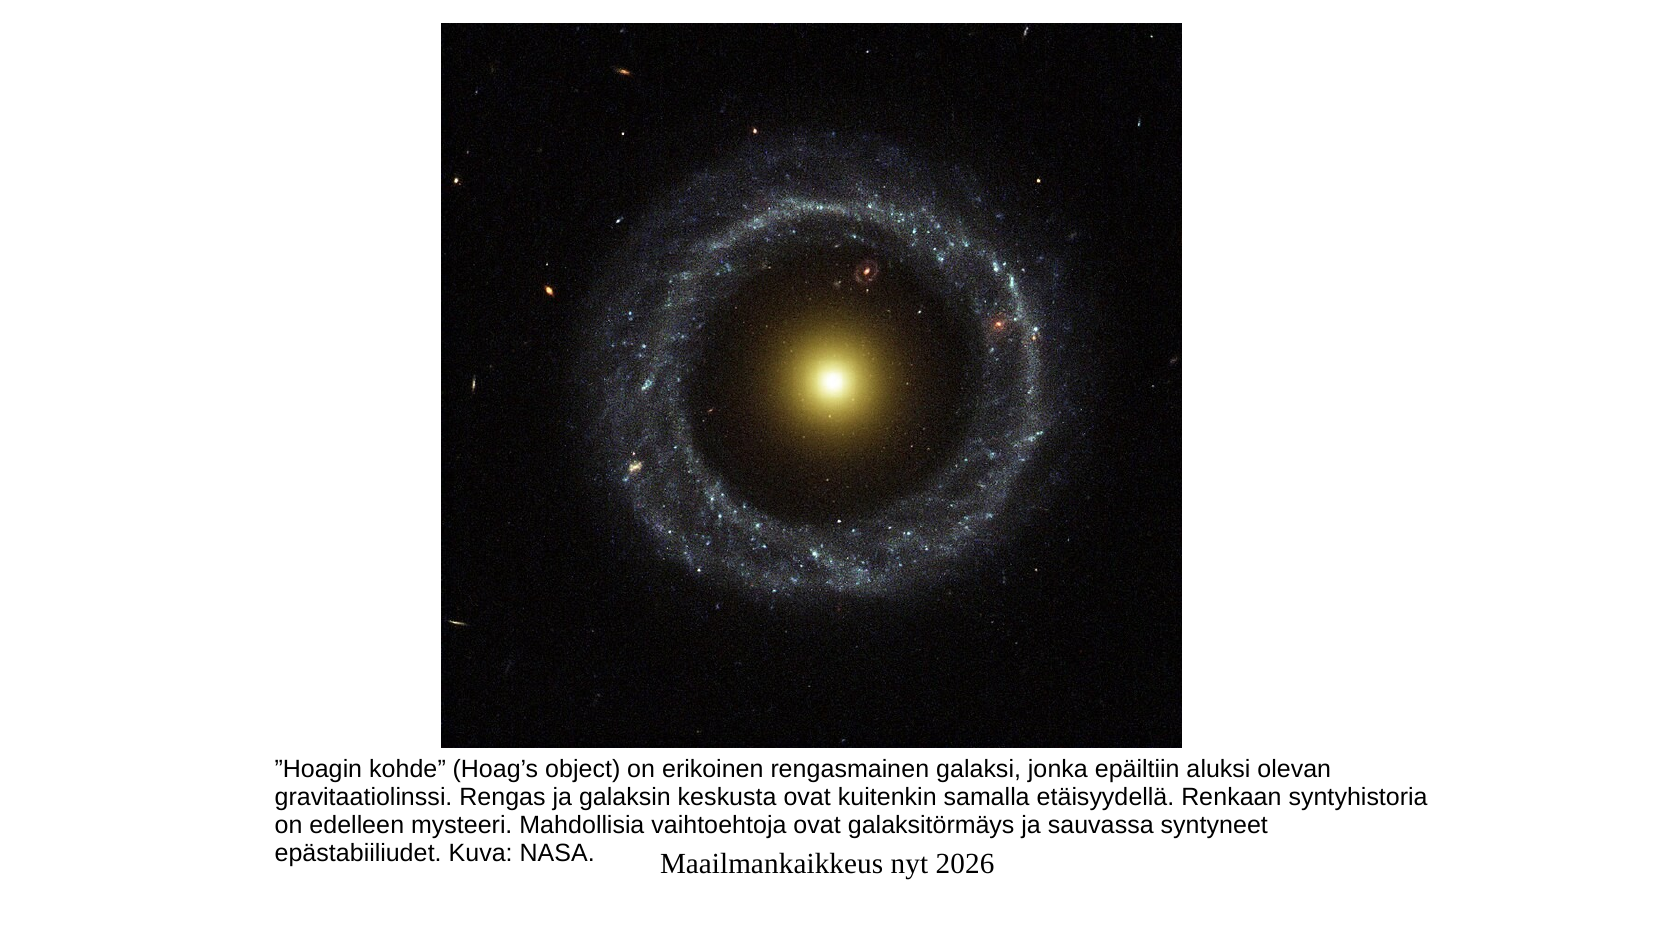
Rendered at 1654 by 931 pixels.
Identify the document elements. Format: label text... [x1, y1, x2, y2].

picture [441, 23, 1182, 747]
text_box ”Hoagin kohde” (Hoag’s object) on erikoinen rengasmainen galaksi, jonka epäiltiin aluksi olevan gravitaatiolinssi. Rengas ja galaksin keskusta ovat kuitenkin samalla etäisyydellä. Renkaan syntyhistoria on edelleen mysteeri. Mahdollisia vaihtoehtoja ovat galaksitörmäys ja sauvassa syntyneet epästabiiliudet. Kuva: NASA. [259, 747, 1446, 875]
